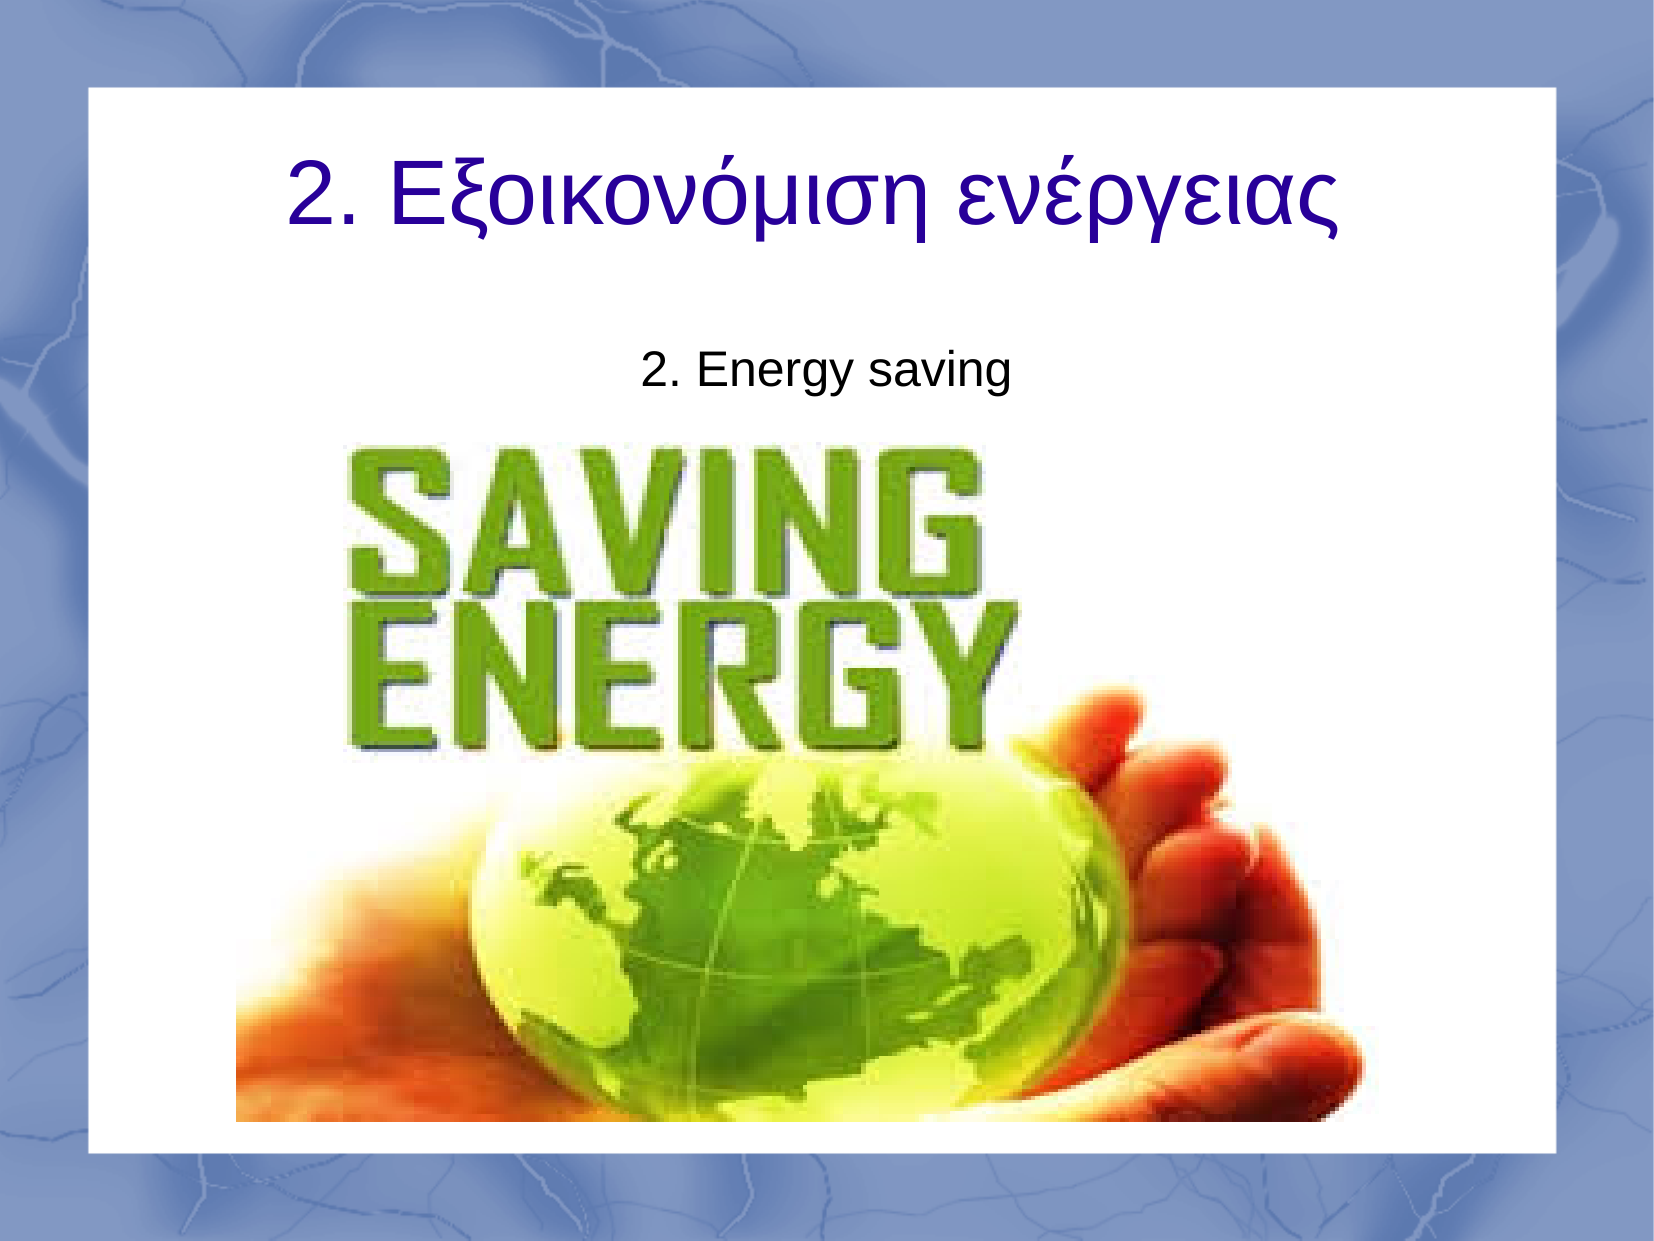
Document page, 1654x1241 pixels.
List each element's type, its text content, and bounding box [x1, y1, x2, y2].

picture [0, 0, 1654, 1241]
title 2. Εξοικονόμιση ενέργειας [118, 48, 1536, 341]
subtitle 2. Energy saving [147, 332, 1506, 1003]
